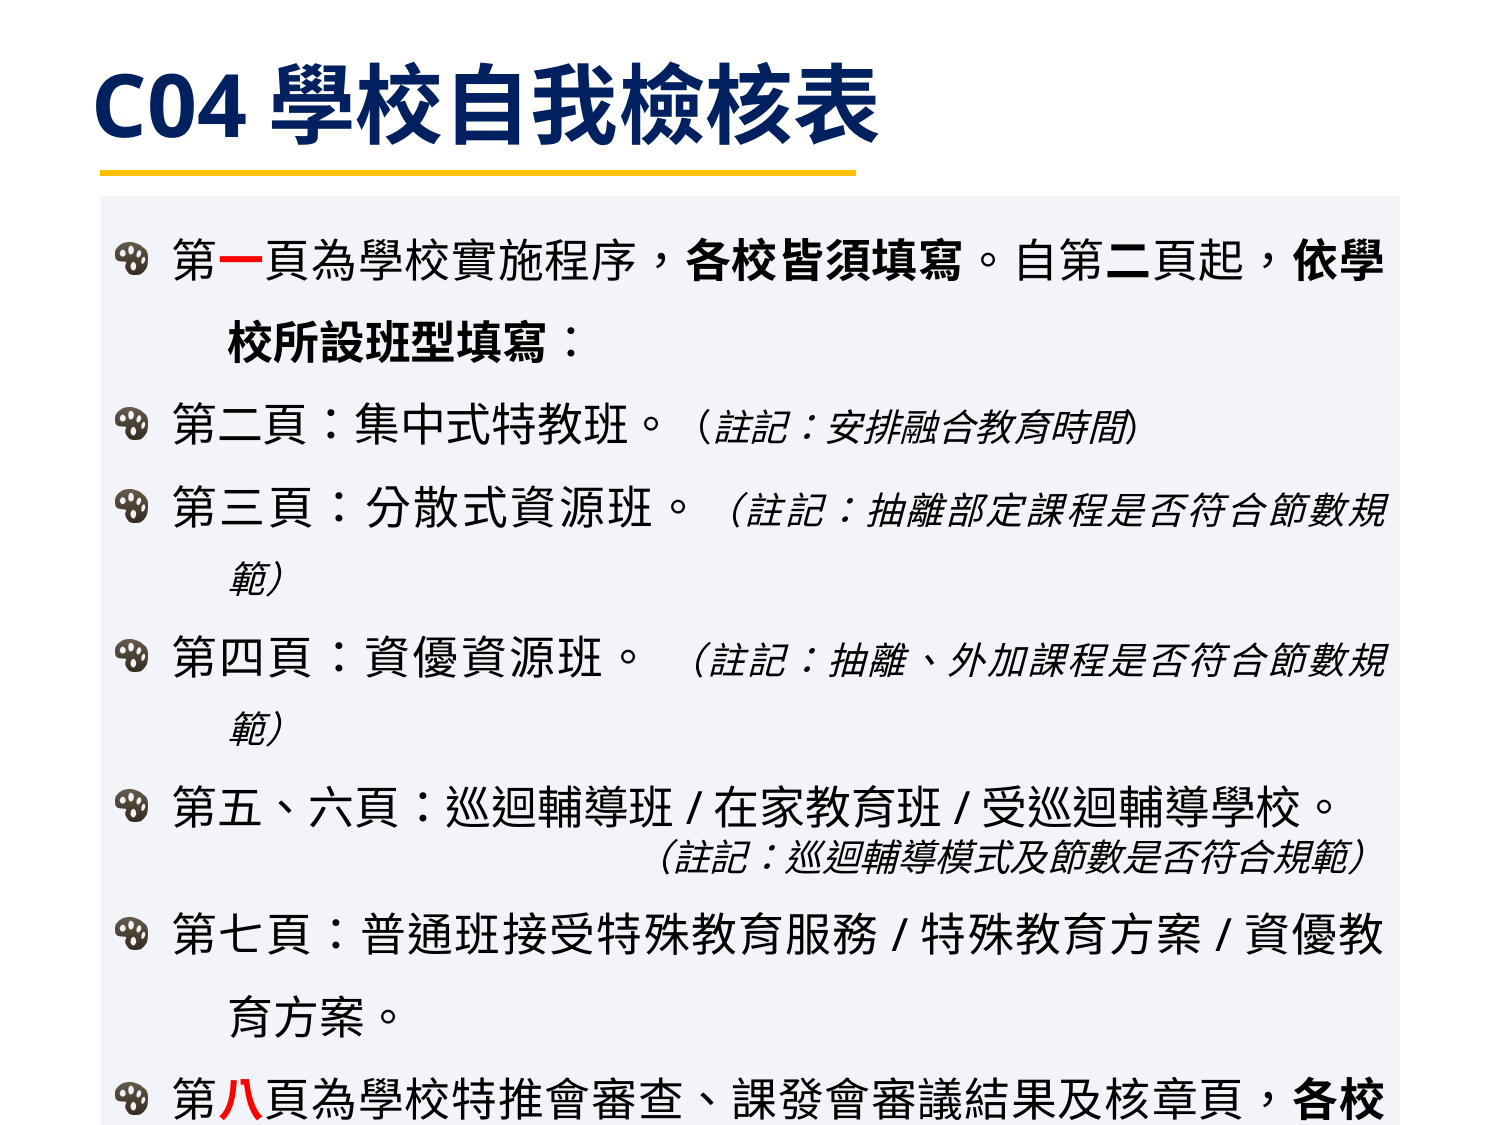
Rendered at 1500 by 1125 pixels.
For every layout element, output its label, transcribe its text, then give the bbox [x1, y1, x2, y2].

text_box C04學校自我檢核表 [76, 42, 890, 164]
text_box 第一頁為學校實施程序，各校皆須填寫。自第二頁起，依學校所設班型填寫： 第二頁：集中式特教班。（註記：安排融合教育時間） 第三頁：分散式資源班。（註記：抽離部定課程是否符合節數規範） 第四頁：資優資源班。 （註記：抽離、外加課程是否符合節數規範） 第五、六頁：巡迴輔導班/在家教育班/受巡迴輔導學校。 （註記：巡迴輔導模式及節數是否符合規範） 第七頁：普通班接受特殊教育服務/特殊教育方案/資優教育方案。 第八頁為學校特推會審查、課發會審議結果及核章頁，各校皆須填寫。 [100, 196, 1400, 1101]
